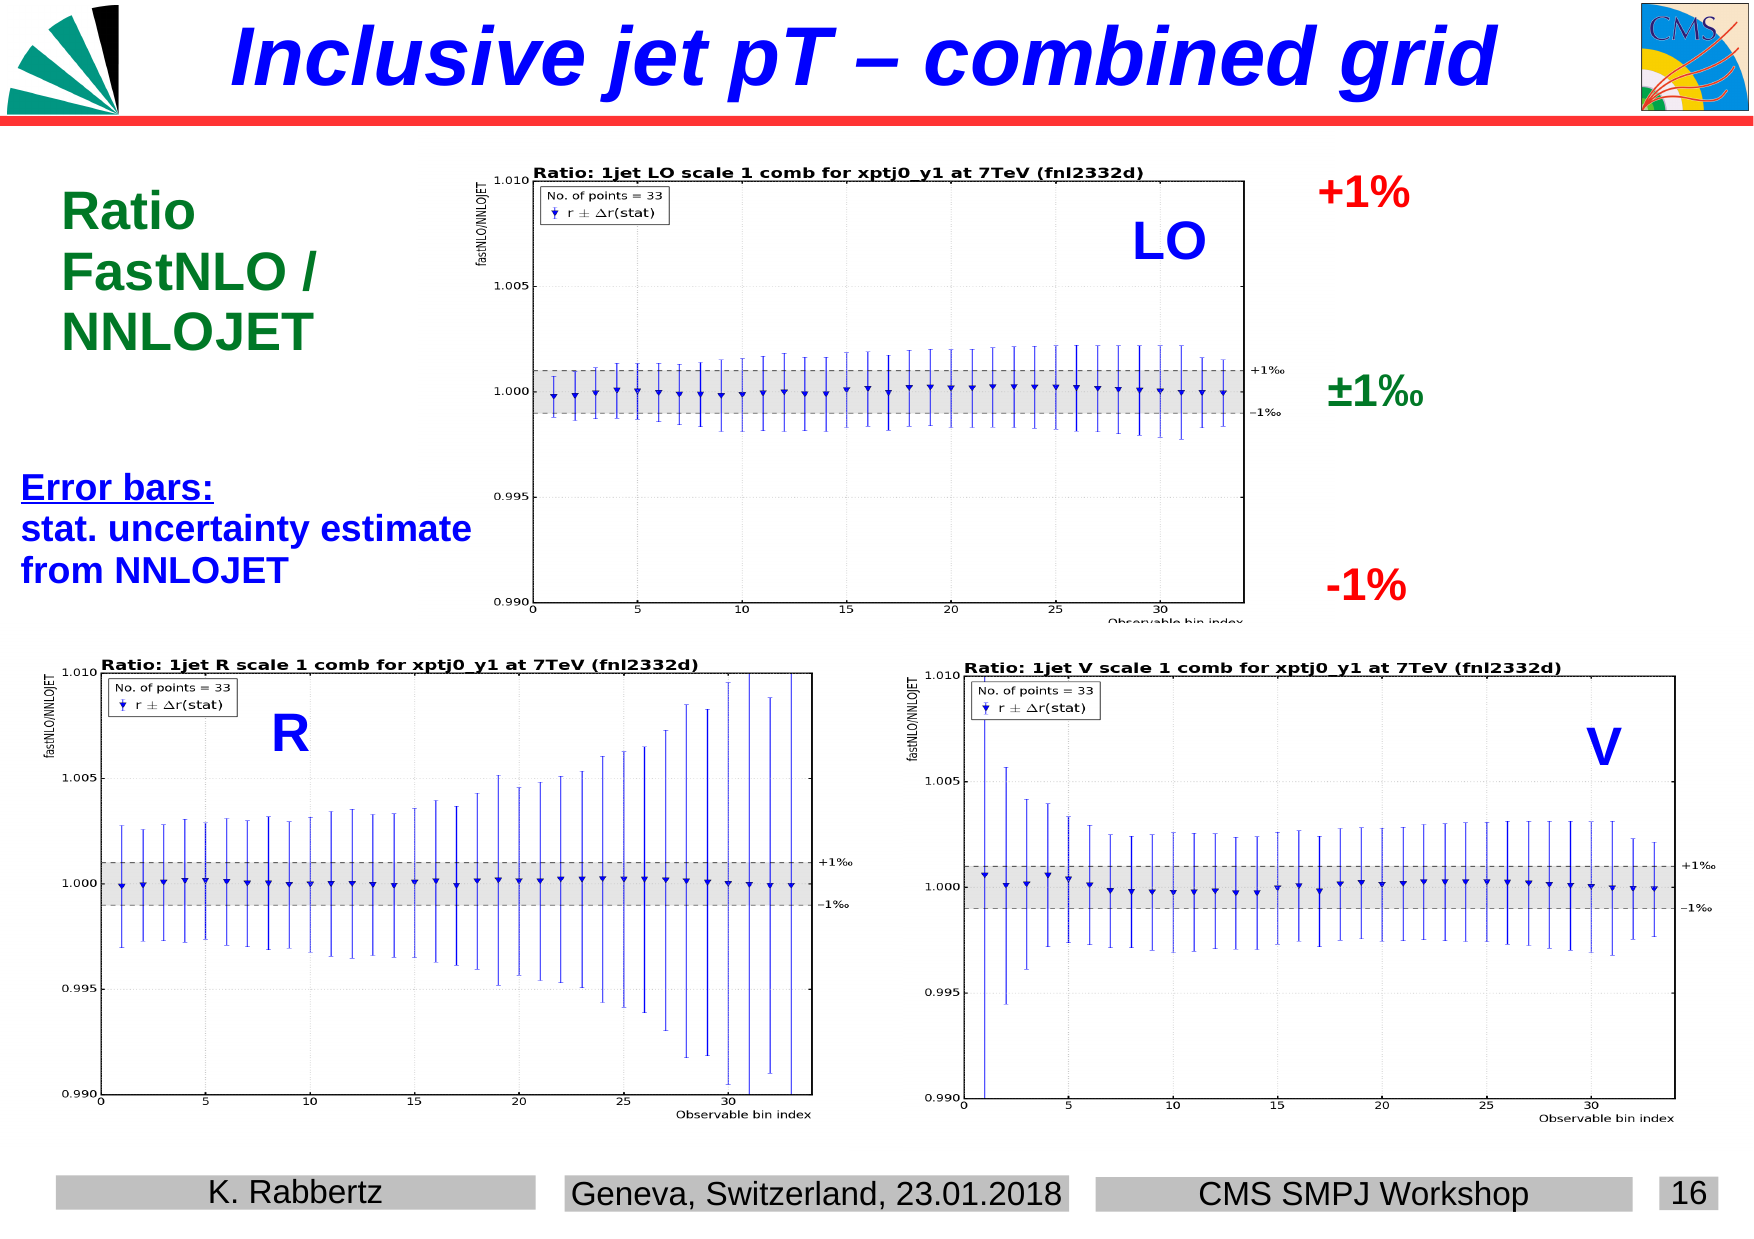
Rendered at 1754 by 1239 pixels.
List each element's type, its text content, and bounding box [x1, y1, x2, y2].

picture [0, 128, 1754, 1151]
text_box V [1574, 710, 1635, 783]
text_box R [259, 696, 320, 770]
text_box ±1‰ [1315, 359, 1437, 423]
title Inclusive jet pT – combined grid [123, 0, 1606, 114]
text_box +1% [1305, 160, 1423, 224]
text_box LO [1120, 204, 1220, 278]
text_box -1% [1313, 553, 1420, 617]
text_box Ratio FastNLO / NNLOJET [49, 174, 345, 369]
picture [7, 5, 119, 116]
picture [1641, 3, 1749, 111]
text_box Error bars: stat. uncertainty estimate from NNLOJET [8, 460, 488, 605]
